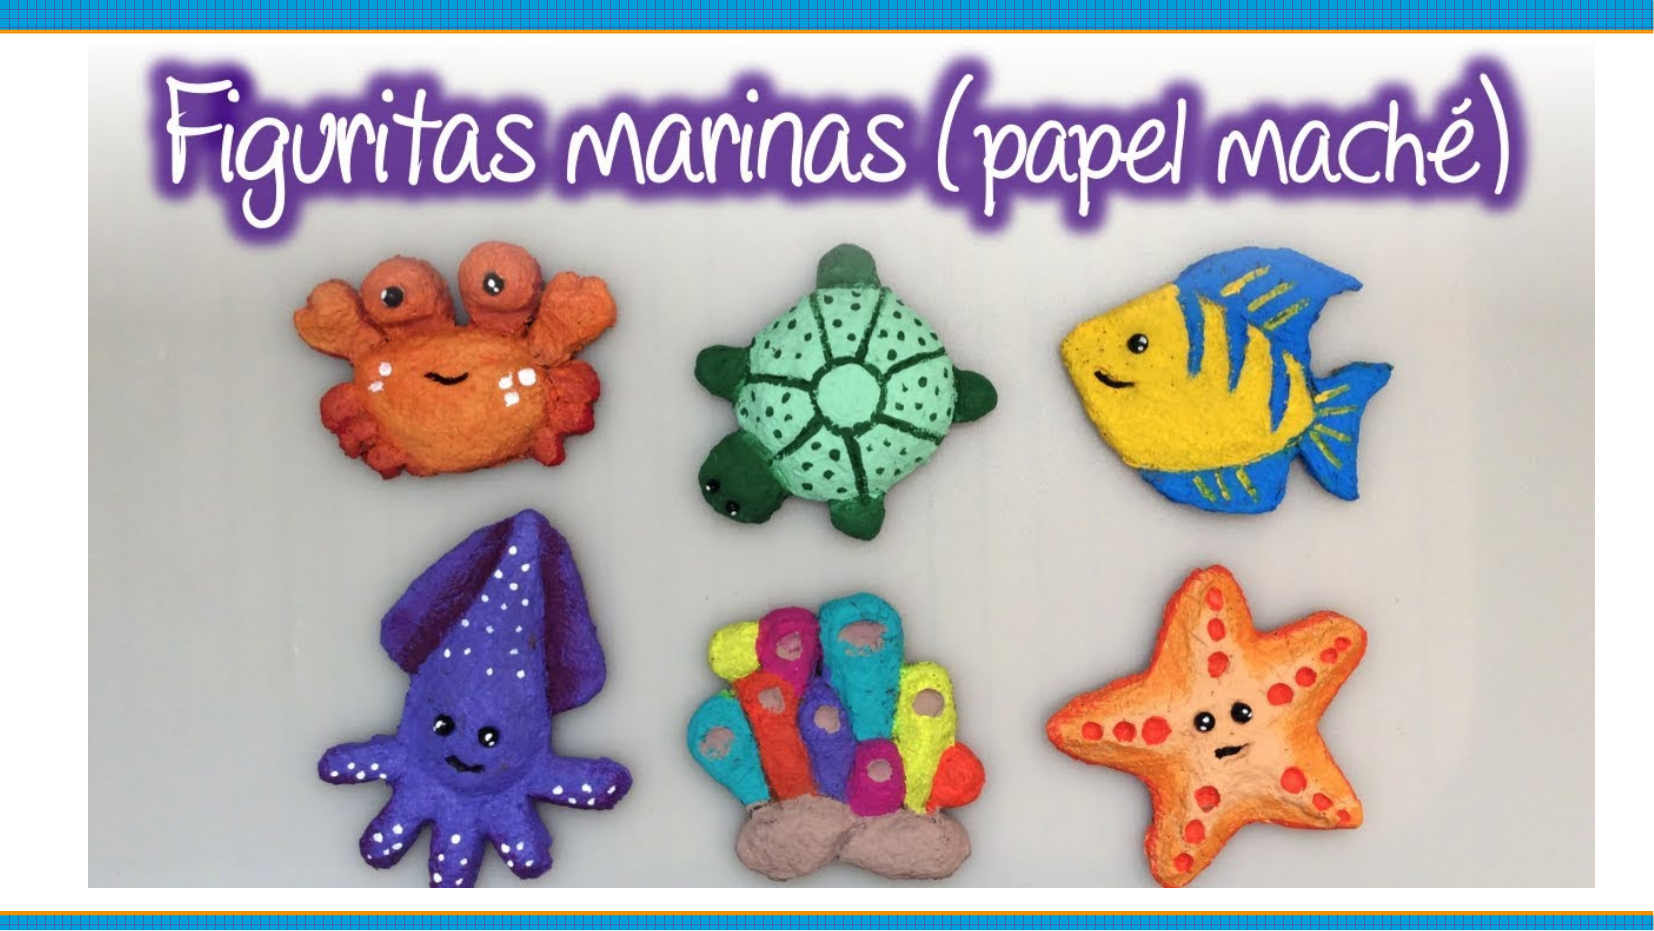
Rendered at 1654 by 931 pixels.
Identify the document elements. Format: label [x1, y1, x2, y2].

picture [88, 40, 1595, 888]
